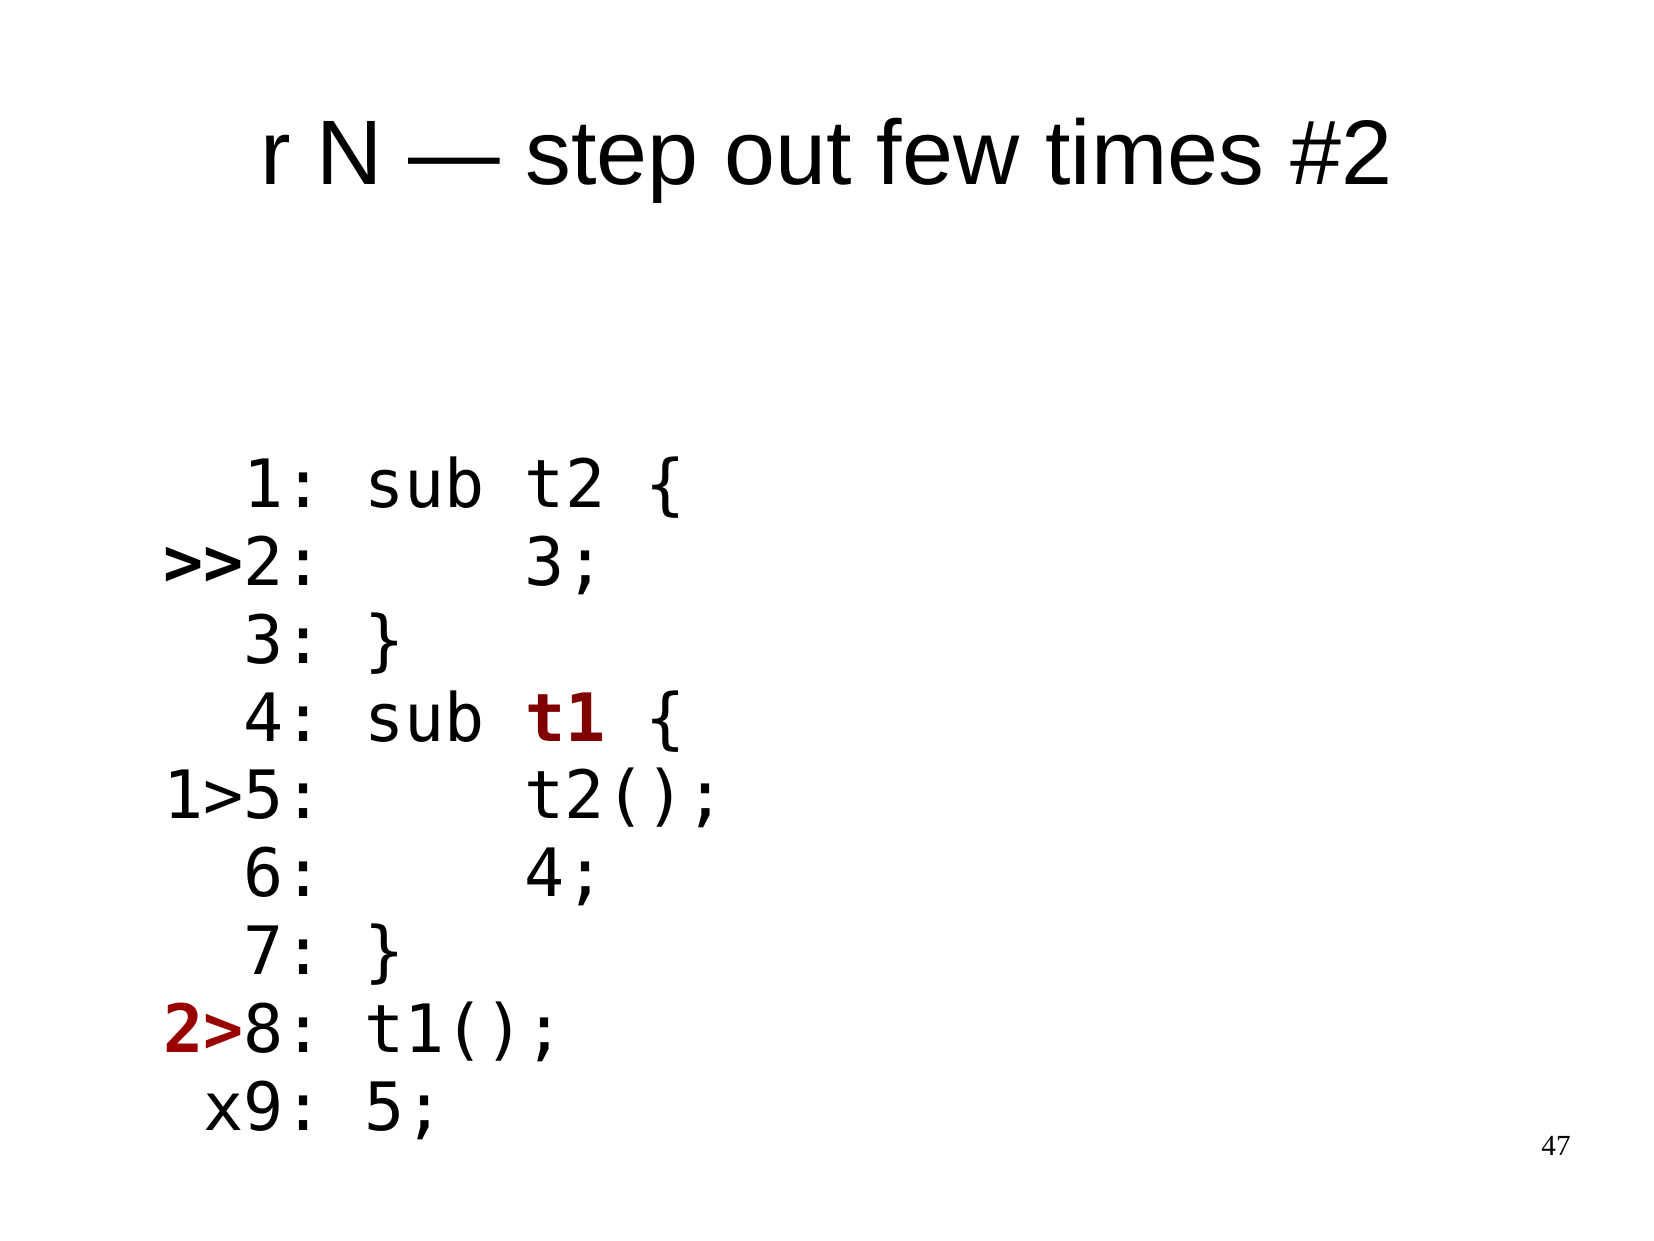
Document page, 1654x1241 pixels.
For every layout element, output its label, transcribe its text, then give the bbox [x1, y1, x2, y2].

title r N — step out few times #2 [82, 49, 1571, 257]
subtitle 1: sub t2 { >>2: 3; 3: } 4: sub t1 { 1>5: t2(); 6: 4; 7: } 2>8: t1(); x9: 5; [82, 290, 1571, 1158]
